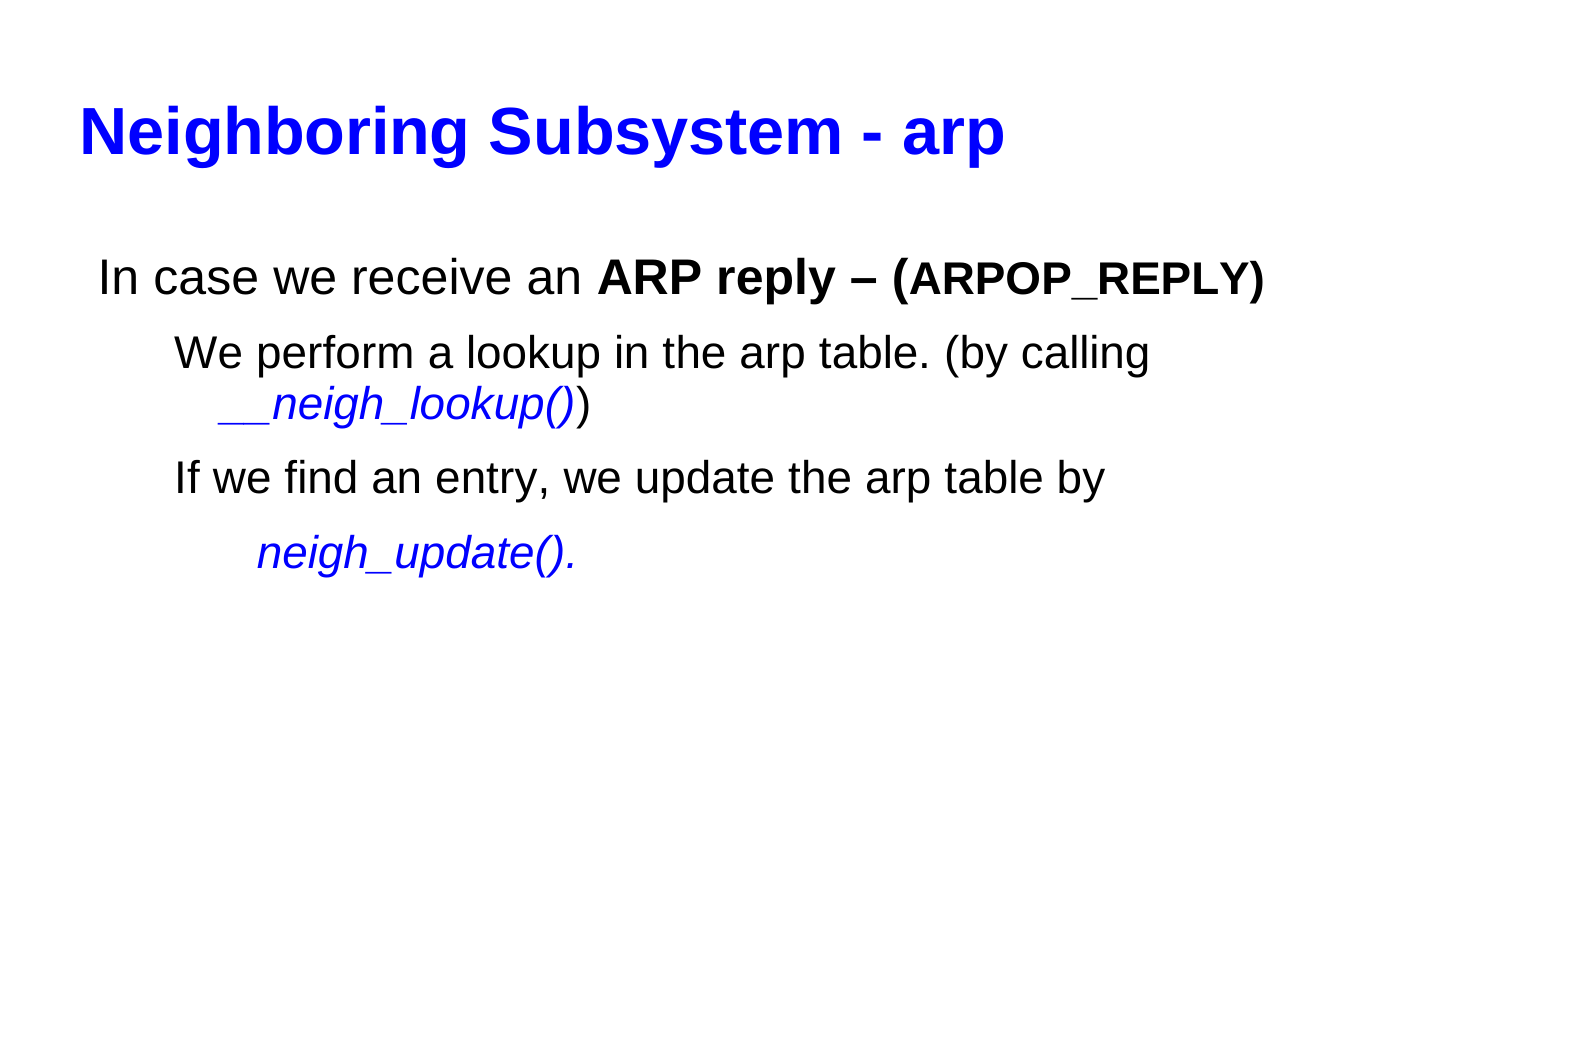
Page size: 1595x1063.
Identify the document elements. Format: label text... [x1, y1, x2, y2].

title Neighboring Subsystem - arp [79, 49, 1515, 213]
list In case we receive an ARP reply – (ARPOP_REPLY) We perform a lookup in the arp table. (by calling __neigh_lookup()) If we find an entry, we update the arp table by neigh_update(). [79, 248, 1515, 936]
